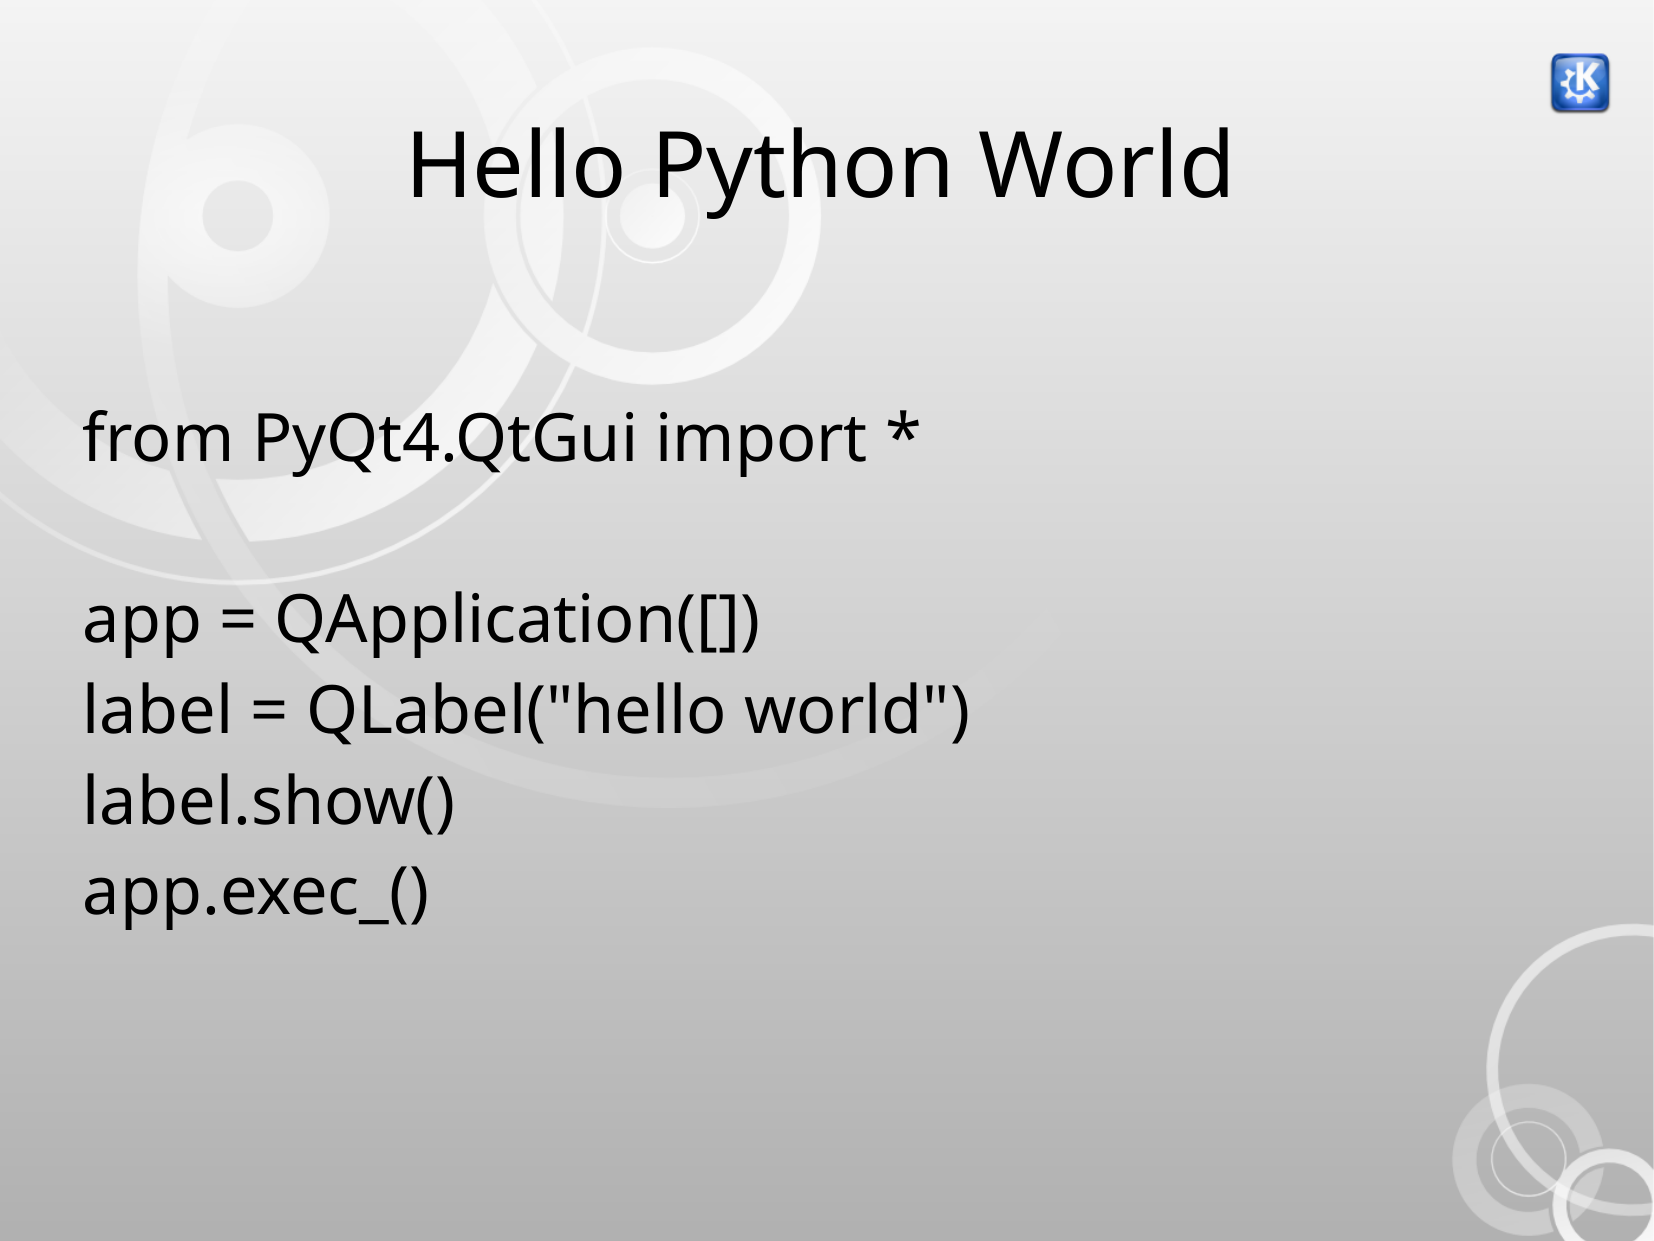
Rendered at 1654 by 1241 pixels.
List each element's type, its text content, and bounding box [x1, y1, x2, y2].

title Hello Python World [76, 66, 1565, 259]
picture [0, 0, 1654, 1241]
subtitle from PyQt4.QtGui import * app = QApplication([]) label = QLabel("hello world") label.show() app.exec_() [82, 297, 1571, 1102]
